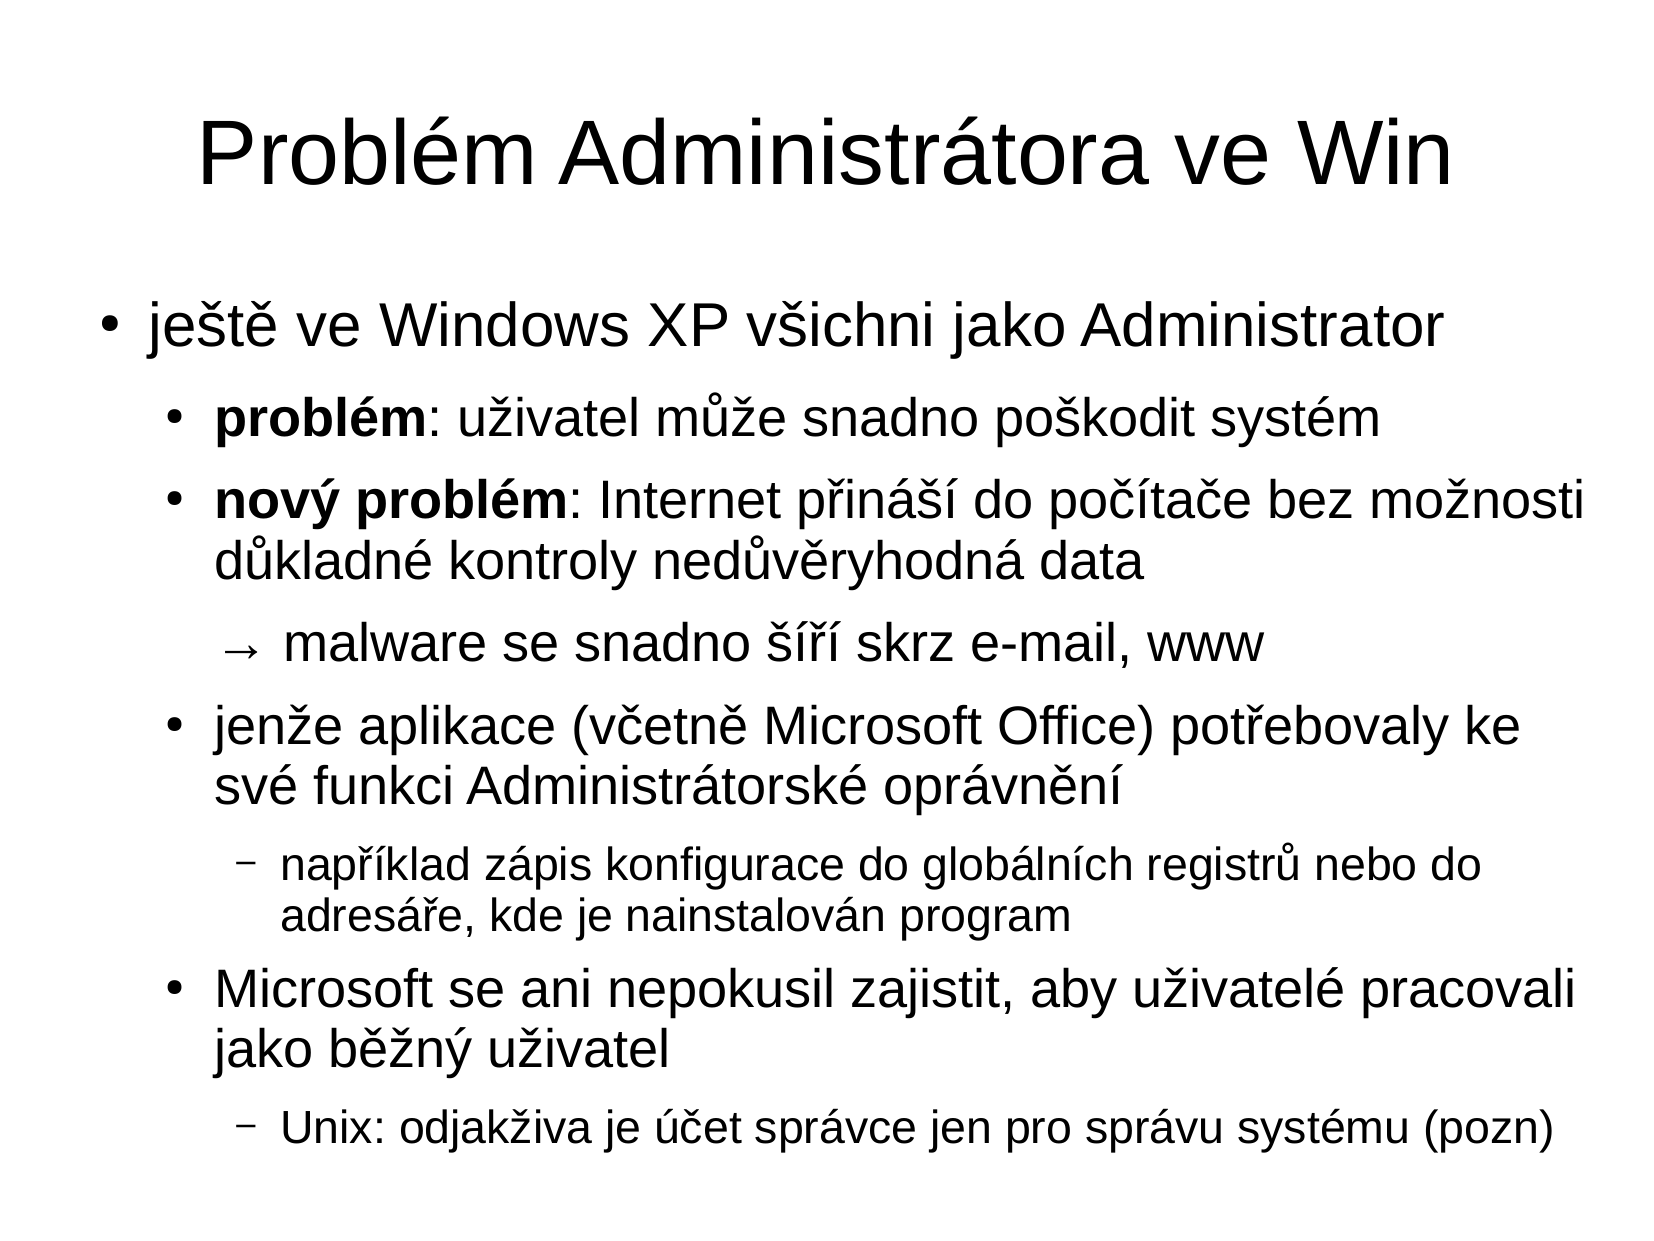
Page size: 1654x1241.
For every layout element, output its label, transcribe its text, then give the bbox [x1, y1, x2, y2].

list ještě ve Windows XP všichni jako Administrator problém: uživatel může snadno poškodit systém nový problém: Internet přináší do počítače bez možnosti důkladné kontroly nedůvěryhodná data → malware se snadno šíří skrz e-mail, www jenže aplikace (včetně Microsoft Office) potřebovaly ke své funkci Administrátorské oprávnění například zápis konfigurace do globálních registrů nebo do adresáře, kde je nainstalován program Microsoft se ani nepokusil zajistit, aby uživatelé pracovali jako běžný uživatel Unix: odjakživa je účet správce jen pro správu systému (pozn) [82, 290, 1595, 1158]
title Problém Administrátora ve Win [82, 49, 1571, 257]
